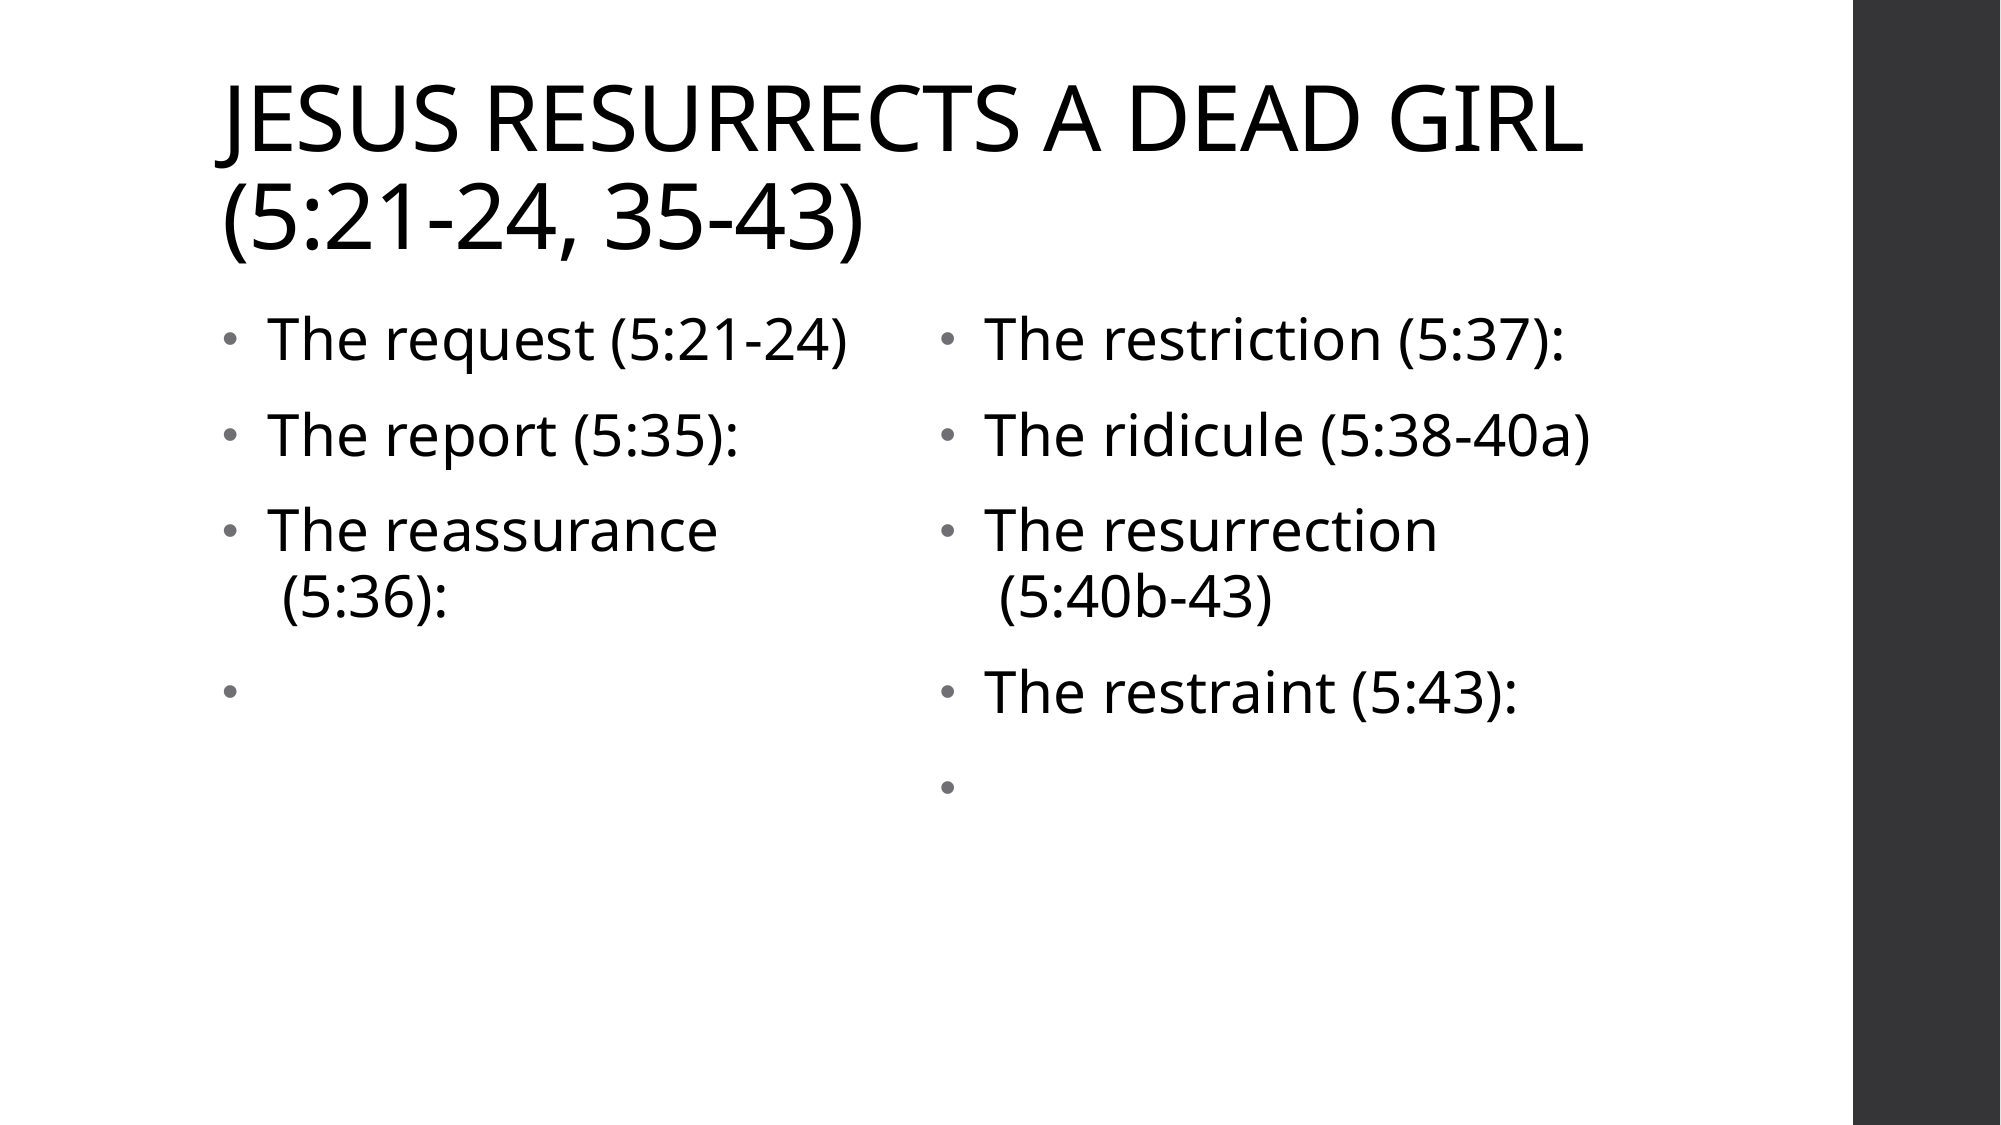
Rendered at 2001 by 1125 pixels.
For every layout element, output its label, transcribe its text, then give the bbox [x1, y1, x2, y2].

title JESUS RESURRECTS A DEAD GIRL (5:21-24, 35-43) [206, 60, 1797, 278]
list The restriction (5:37): The ridicule (5:38-40a) The resurrection (5:40b-43) The restraint (5:43): [924, 299, 1617, 1014]
list The request (5:21-24) The report (5:35): The reassurance (5:36): [207, 299, 900, 1014]
